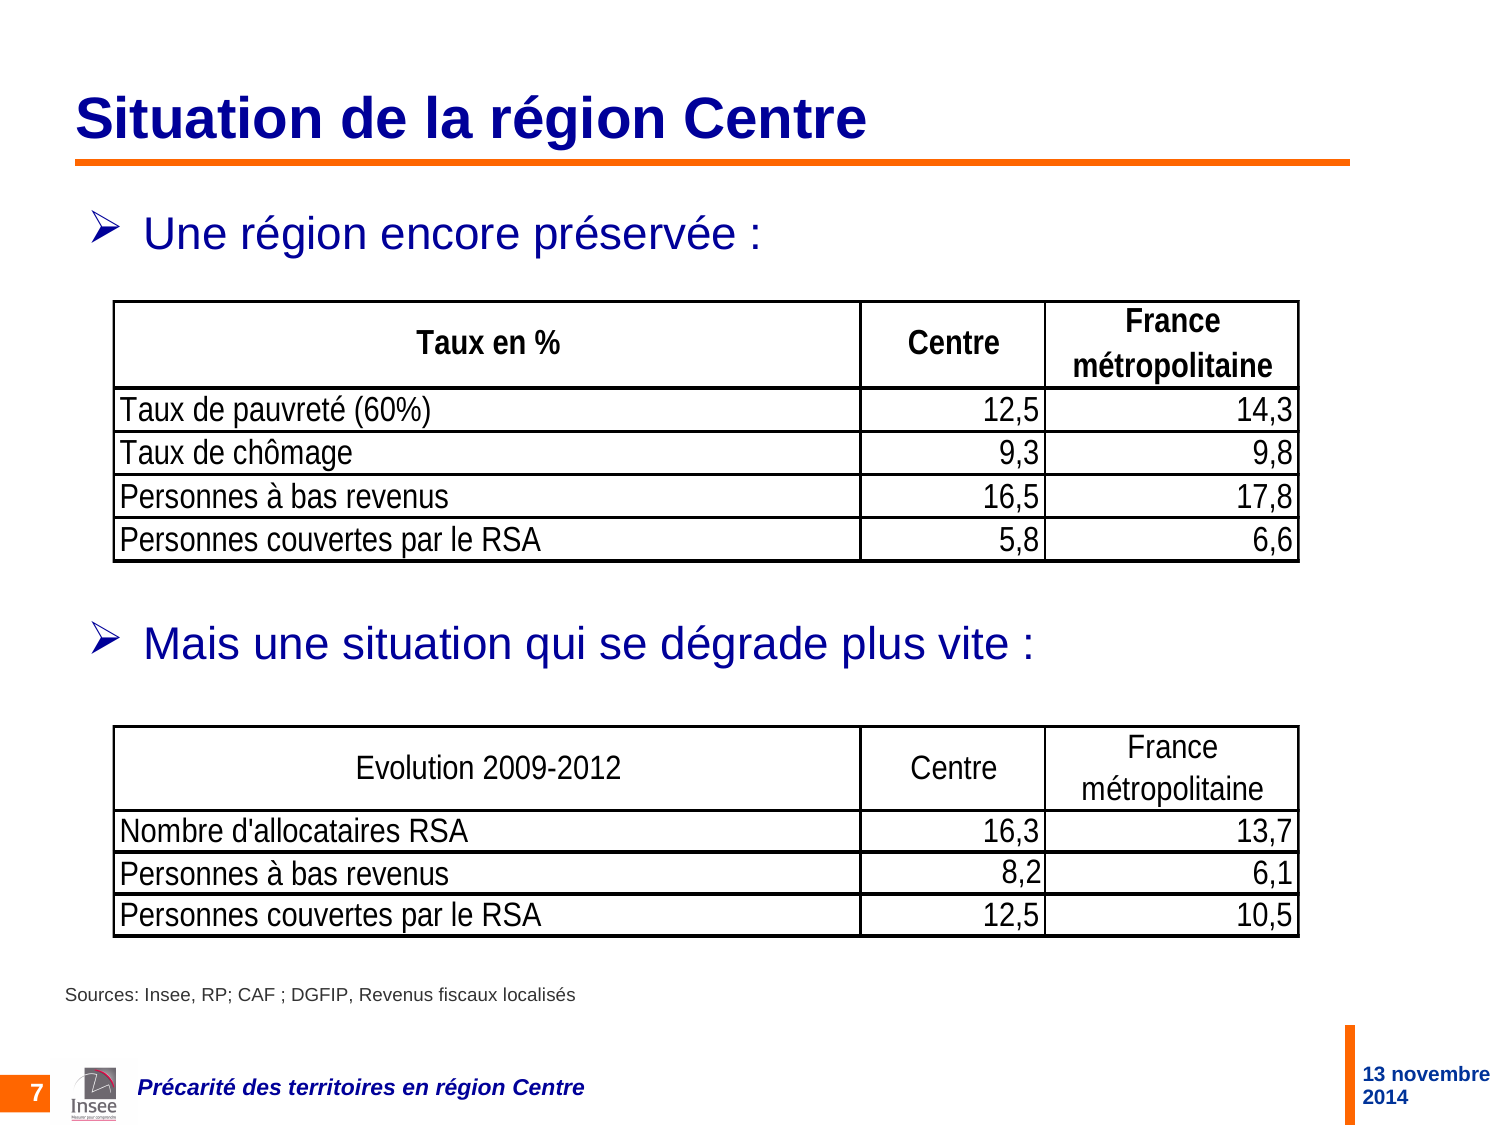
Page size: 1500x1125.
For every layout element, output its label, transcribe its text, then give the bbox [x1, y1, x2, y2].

text_box Sources: Insee, RP; CAF ; DGFIP, Revenus fiscaux localisés [50, 975, 1151, 1013]
picture [112, 725, 1300, 938]
picture [112, 299, 1300, 563]
picture [50, 1058, 138, 1125]
list Une région encore préservée : Mais une situation qui se dégrade plus vite : [87, 212, 1338, 1000]
title Situation de la région Centre [75, 26, 1351, 151]
